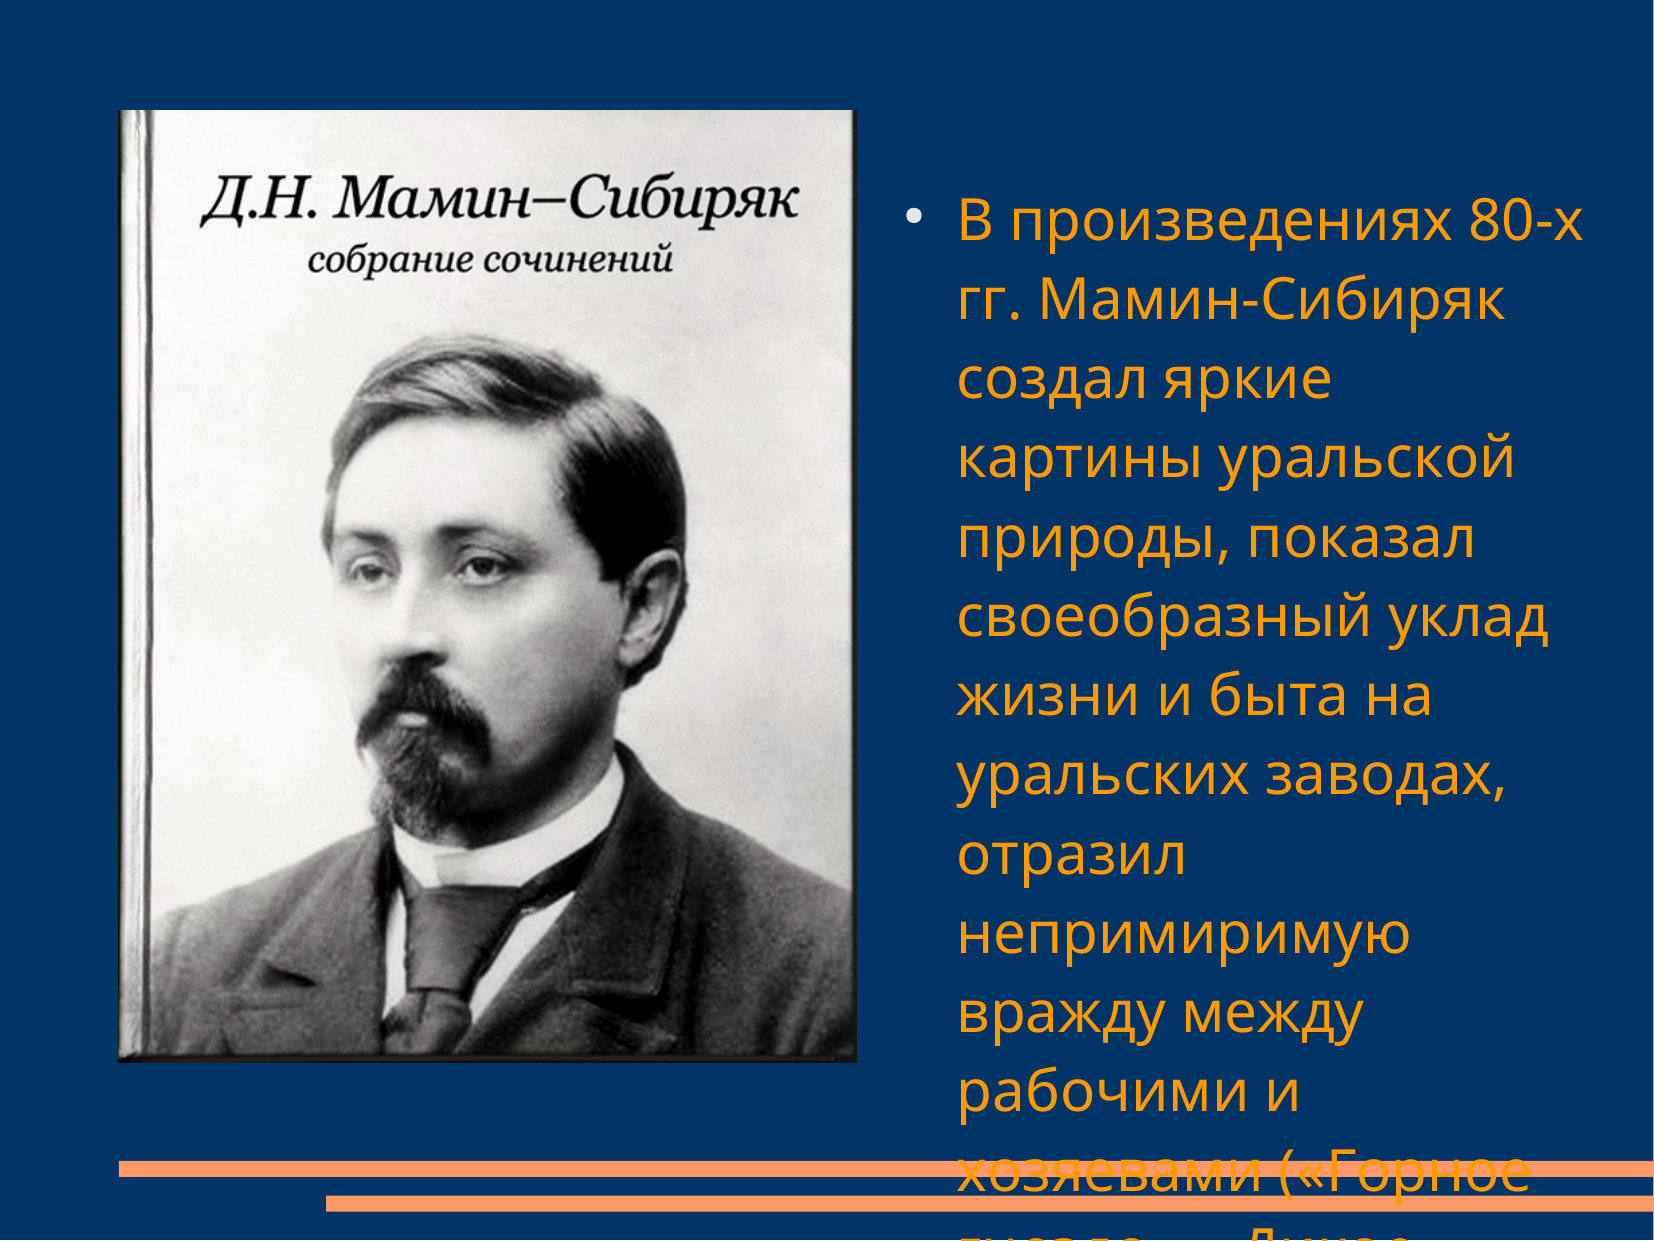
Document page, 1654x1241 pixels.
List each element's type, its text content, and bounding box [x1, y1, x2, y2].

picture [118, 110, 857, 1063]
list В произведениях 80-х гг. Мамин-Сибиряк создал яркие картины уральской природы, показал своеобразный уклад жизни и быта на уральских заводах, отразил непримиримую вражду между рабочими и хозяевами («Горное гнездо», «Дикое счастье», «Уральские рассказы» и др.). [885, 177, 1589, 1004]
